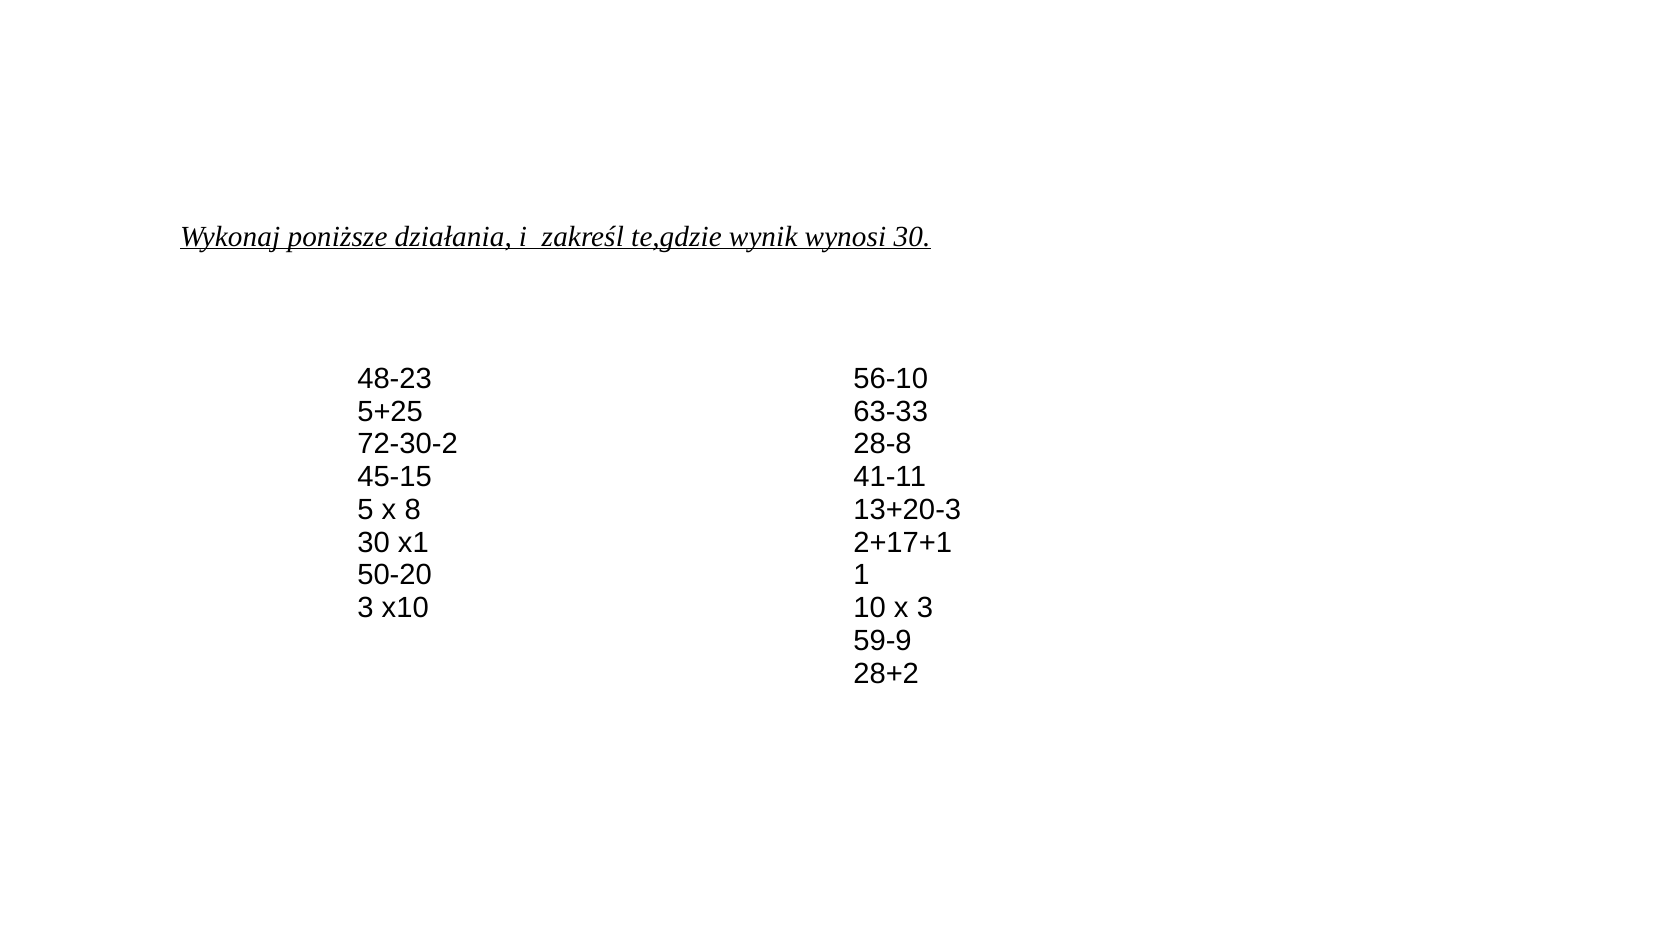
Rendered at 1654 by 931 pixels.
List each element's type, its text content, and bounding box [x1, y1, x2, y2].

text_box 56-10 63-33 28-8 41-11 13+20-3 2+17+11 10 x 3 59-9 28+2 [838, 354, 982, 665]
text_box 48-23 5+25 72-30-2 45-15 5 x 8 30 x1 50-20 3 x10 [342, 354, 544, 697]
text_box Wykonaj poniższe działania, i zakreśl te,gdzie wynik wynosi 30. [165, 212, 947, 261]
